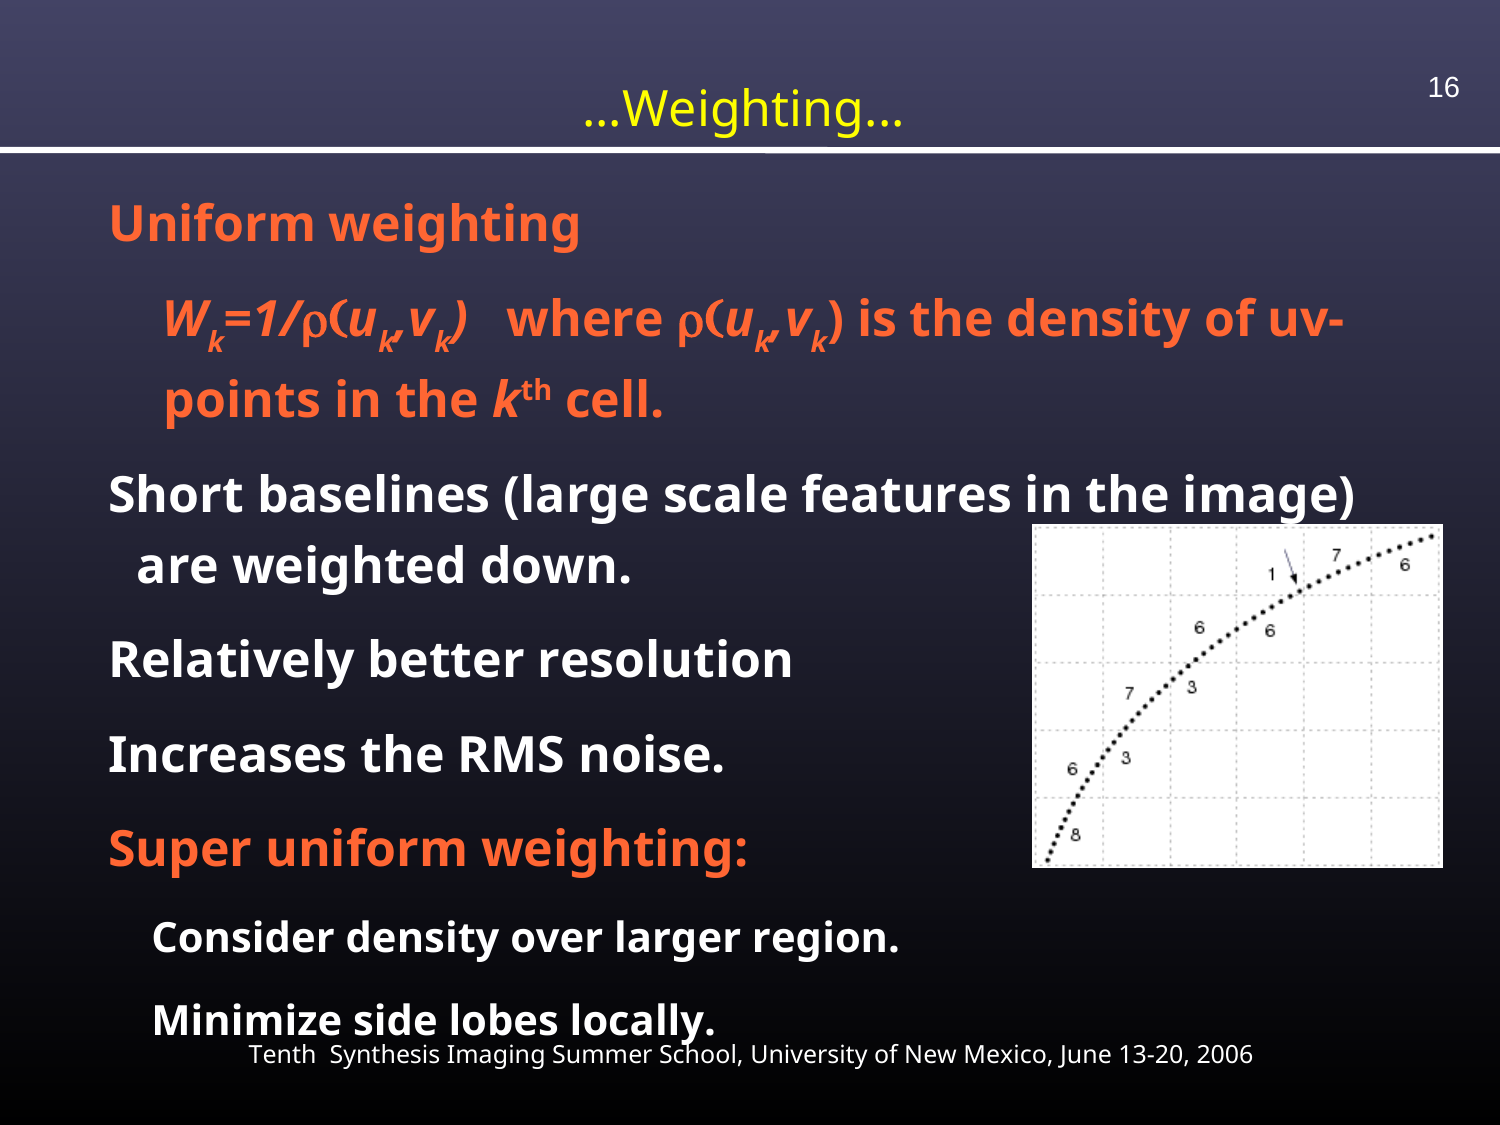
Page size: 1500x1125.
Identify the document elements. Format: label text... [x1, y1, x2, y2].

picture [1032, 524, 1443, 868]
subtitle Uniform weighting Wk=1/uk,vk) where uk,vk) is the density of uv-points in the kth cell. Short baselines (large scale features in the image) are weighted down. Relatively better resolution Increases the RMS noise. Super uniform weighting: Consider density over larger region. Minimize side lobes locally. [108, 187, 1384, 1026]
title ...Weighting... [112, 62, 1375, 151]
